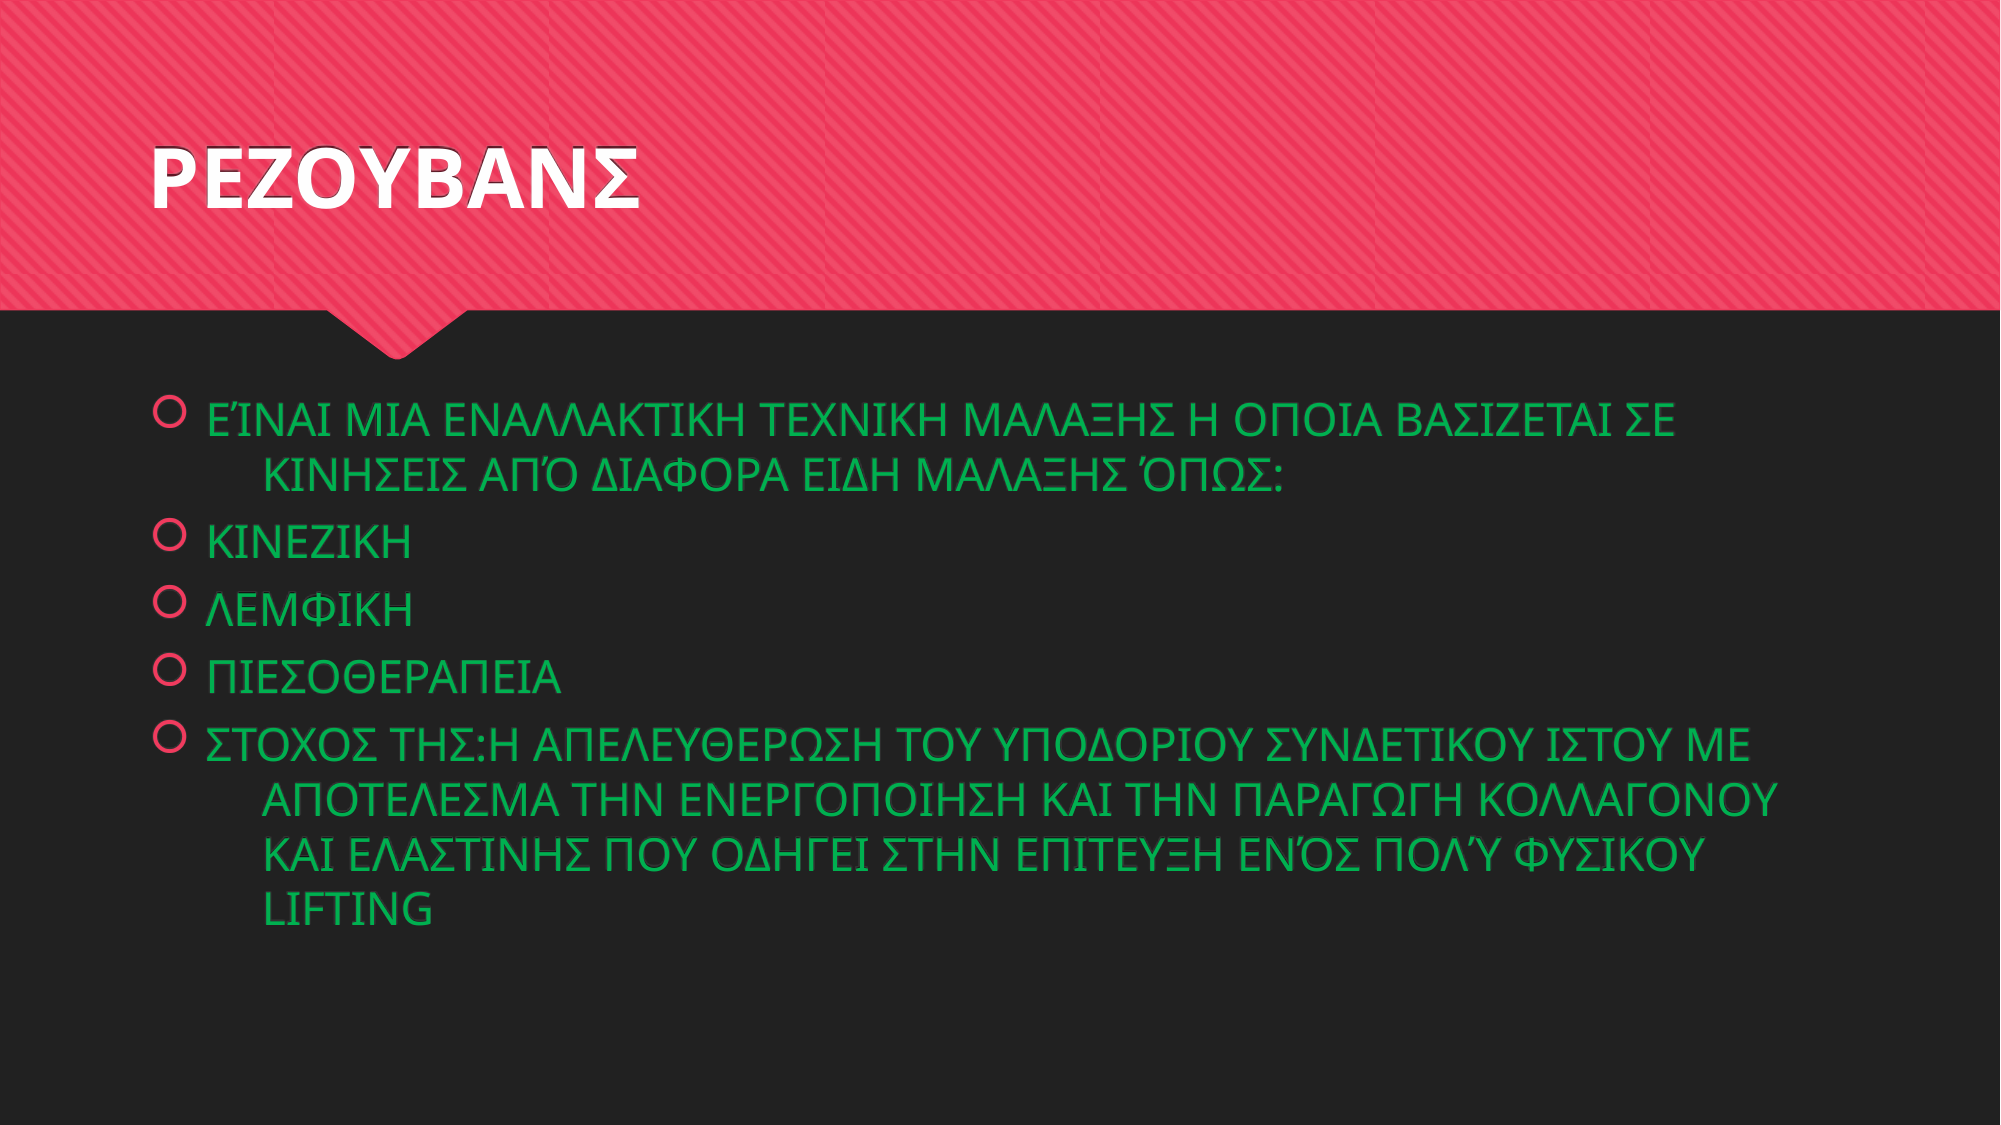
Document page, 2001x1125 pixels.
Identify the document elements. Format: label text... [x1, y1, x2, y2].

title ΡΕΖΟΥΒΑΝΣ [132, 73, 1868, 233]
list ΕΊΝΑΙ ΜΙΑ ΕΝΑΛΛΑΚΤΙΚΗ ΤΕΧΝΙΚΗ ΜΑΛΑΞΗΣ Η ΟΠΟΙΑ ΒΑΣΙΖΕΤΑΙ ΣΕ ΚΙΝΗΣΕΙΣ ΑΠΌ ΔΙΑΦΟΡΑ ΕΙΔΗ ΜΑΛΑΞΗΣ ΌΠΩΣ: ΚΙΝΕΖΙΚΗ ΛΕΜΦΙΚΗ ΠΙΕΣΟΘΕΡΑΠΕΙΑ ΣΤΟΧΟΣ ΤΗΣ:Η ΑΠΕΛΕΥΘΕΡΩΣΗ ΤΟΥ ΥΠΟΔΟΡΙΟΥ ΣΥΝΔΕΤΙΚΟΥ ΙΣΤΟΥ ΜΕ ΑΠΟΤΕΛΕΣΜΑ ΤΗΝ ΕΝΕΡΓΟΠΟΙΗΣΗ ΚΑΙ ΤΗΝ ΠΑΡΑΓΩΓΗ ΚΟΛΛΑΓΟΝΟΥ ΚΑΙ ΕΛΑΣΤΙΝΗΣ ΠΟΥ ΟΔΗΓΕΙ ΣΤΗΝ ΕΠΙΤΕΥΞΗ ΕΝΌΣ ΠΟΛΎ ΦΥΣΙΚΟΥ LIFTING [134, 364, 1866, 962]
